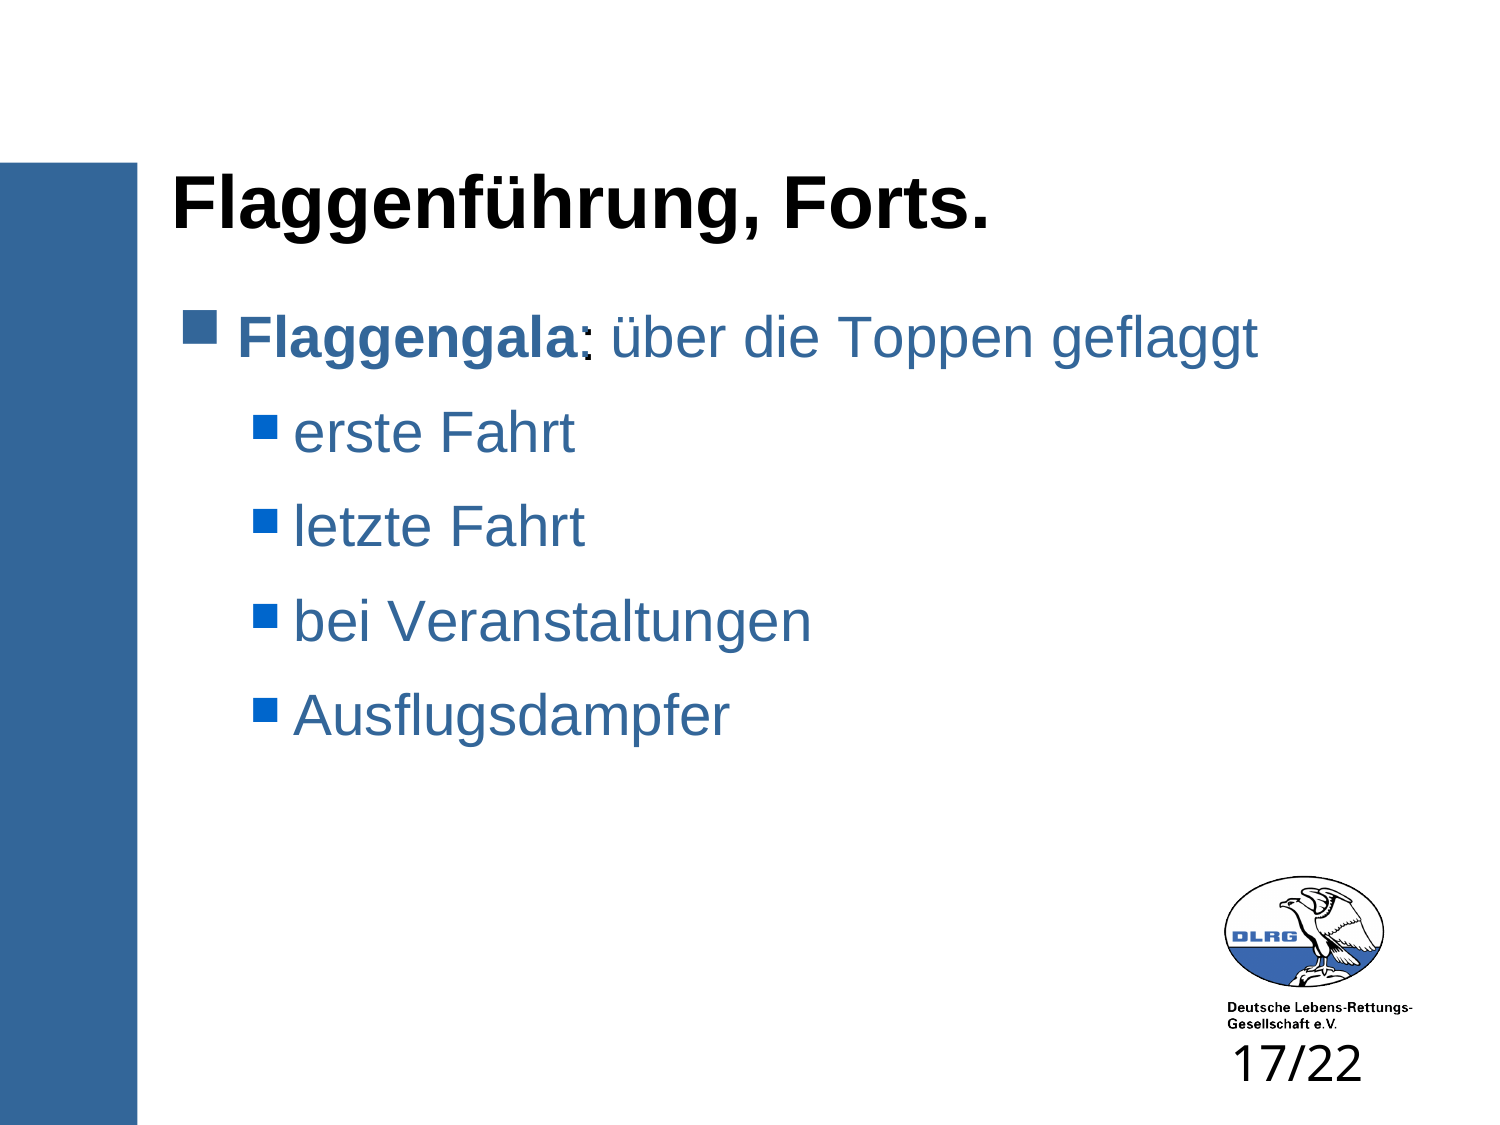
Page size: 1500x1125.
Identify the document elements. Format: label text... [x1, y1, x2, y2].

text_box Flaggenführung, Forts. [157, 138, 1440, 259]
text_box Flaggengala: über die Toppen geflaggt erste Fahrt letzte Fahrt bei Veranstaltungen Ausflugsdampfer [163, 267, 1454, 799]
text_box <Nummer>/22 [1215, 1024, 1500, 1101]
picture [1224, 874, 1413, 1024]
